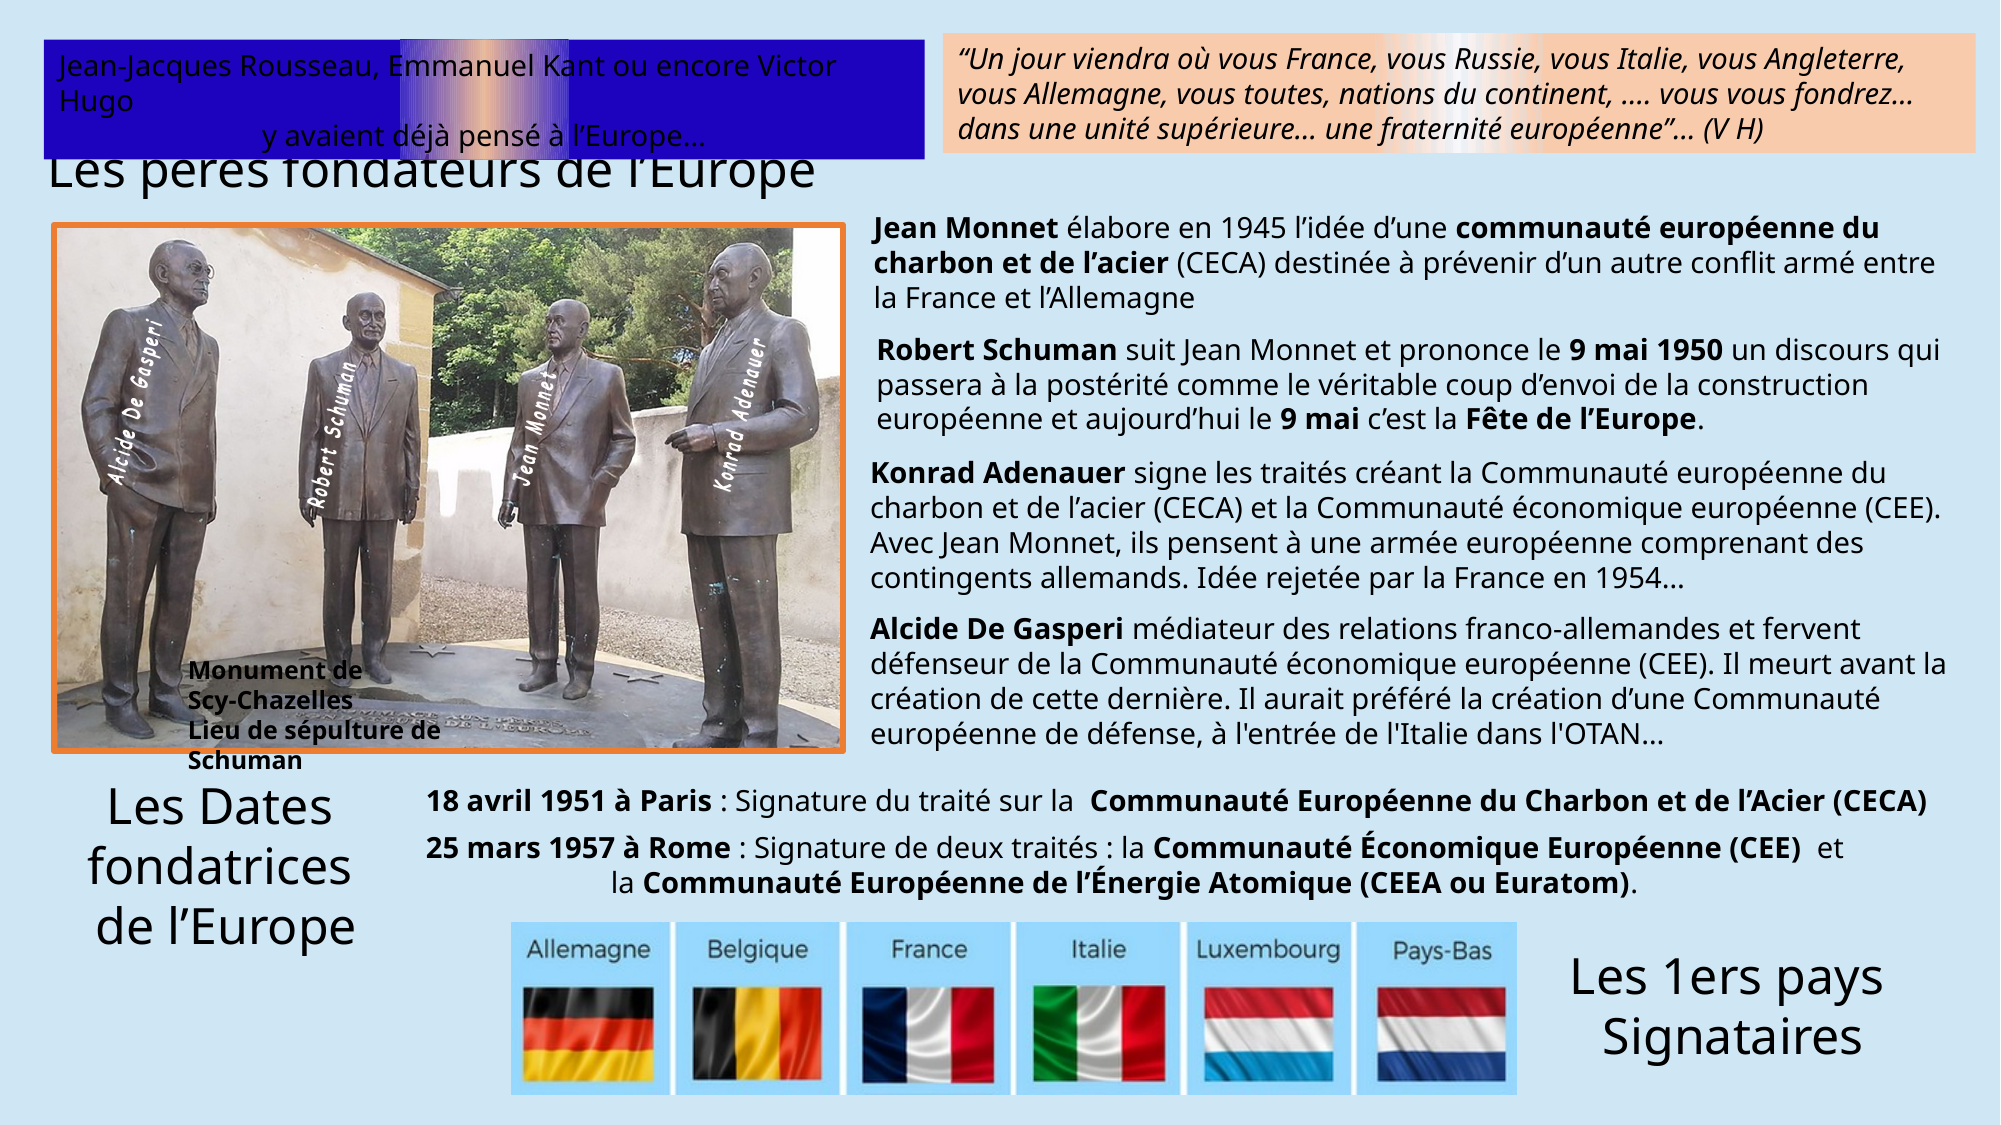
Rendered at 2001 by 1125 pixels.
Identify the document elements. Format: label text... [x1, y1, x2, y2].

picture [511, 922, 1517, 1095]
text_box 18 avril 1951 à Paris : Signature du traité sur la Communauté Européenne du Charbon et de l’Acier (CECA) 25 mars 1957 à Rome : Signature de deux traités : la Communauté Économique Européenne (CEE) et la Communauté Européenne de l’Énergie Atomique (CEEA ou Euratom). [412, 774, 1965, 908]
text_box Robert Schuman suit Jean Monnet et prononce le 9 mai 1950 un discours qui passera à la postérité comme le véritable coup d’envoi de la construction européenne et aujourd’hui le 9 mai c’est la Fête de l’Europe. [861, 323, 1965, 444]
text_box Monument de Scy-Chazelles Lieu de sépulture de Schuman [173, 646, 530, 782]
text_box Les 1ers pays Signataires [1533, 937, 1935, 1073]
text_box Jean-Jacques Rousseau, Emmanuel Kant ou encore Victor Hugo y avaient déjà pensé à l’Europe… [43, 39, 925, 160]
text_box Les Dates fondatrices de l’Europe [41, 767, 412, 963]
text_box Les pères fondateurs de l’Europe [32, 130, 948, 206]
text_box Konrad Adenauer signe les traités créant la Communauté européenne du charbon et de l’acier (CECA) et la Communauté économique européenne (CEE). Avec Jean Monnet, ils pensent à une armée européenne comprenant des contingents allemands. Idée rejetée par la France en 1954… [855, 446, 1959, 602]
text_box Alcide De Gasperi médiateur des relations franco-allemandes et fervent défenseur de la Communauté économique européenne (CEE). Il meurt avant la création de cette dernière. Il aurait préféré la création d’une Communauté européenne de défense, à l'entrée de l'Italie dans l'OTAN… [855, 602, 1965, 758]
text_box Jean Monnet élabore en 1945 l’idée d’une communauté européenne du charbon et de l’acier (CECA) destinée à prévenir d’un autre conflit armé entre la France et l’Allemagne [858, 202, 1952, 322]
picture [57, 227, 840, 748]
text_box “Un jour viendra où vous France, vous Russie, vous Italie, vous Angleterre, vous Allemagne, vous toutes, nations du continent, …. vous vous fondrez… dans une unité supérieure… une fraternité européenne”… (V H) [942, 33, 1976, 153]
